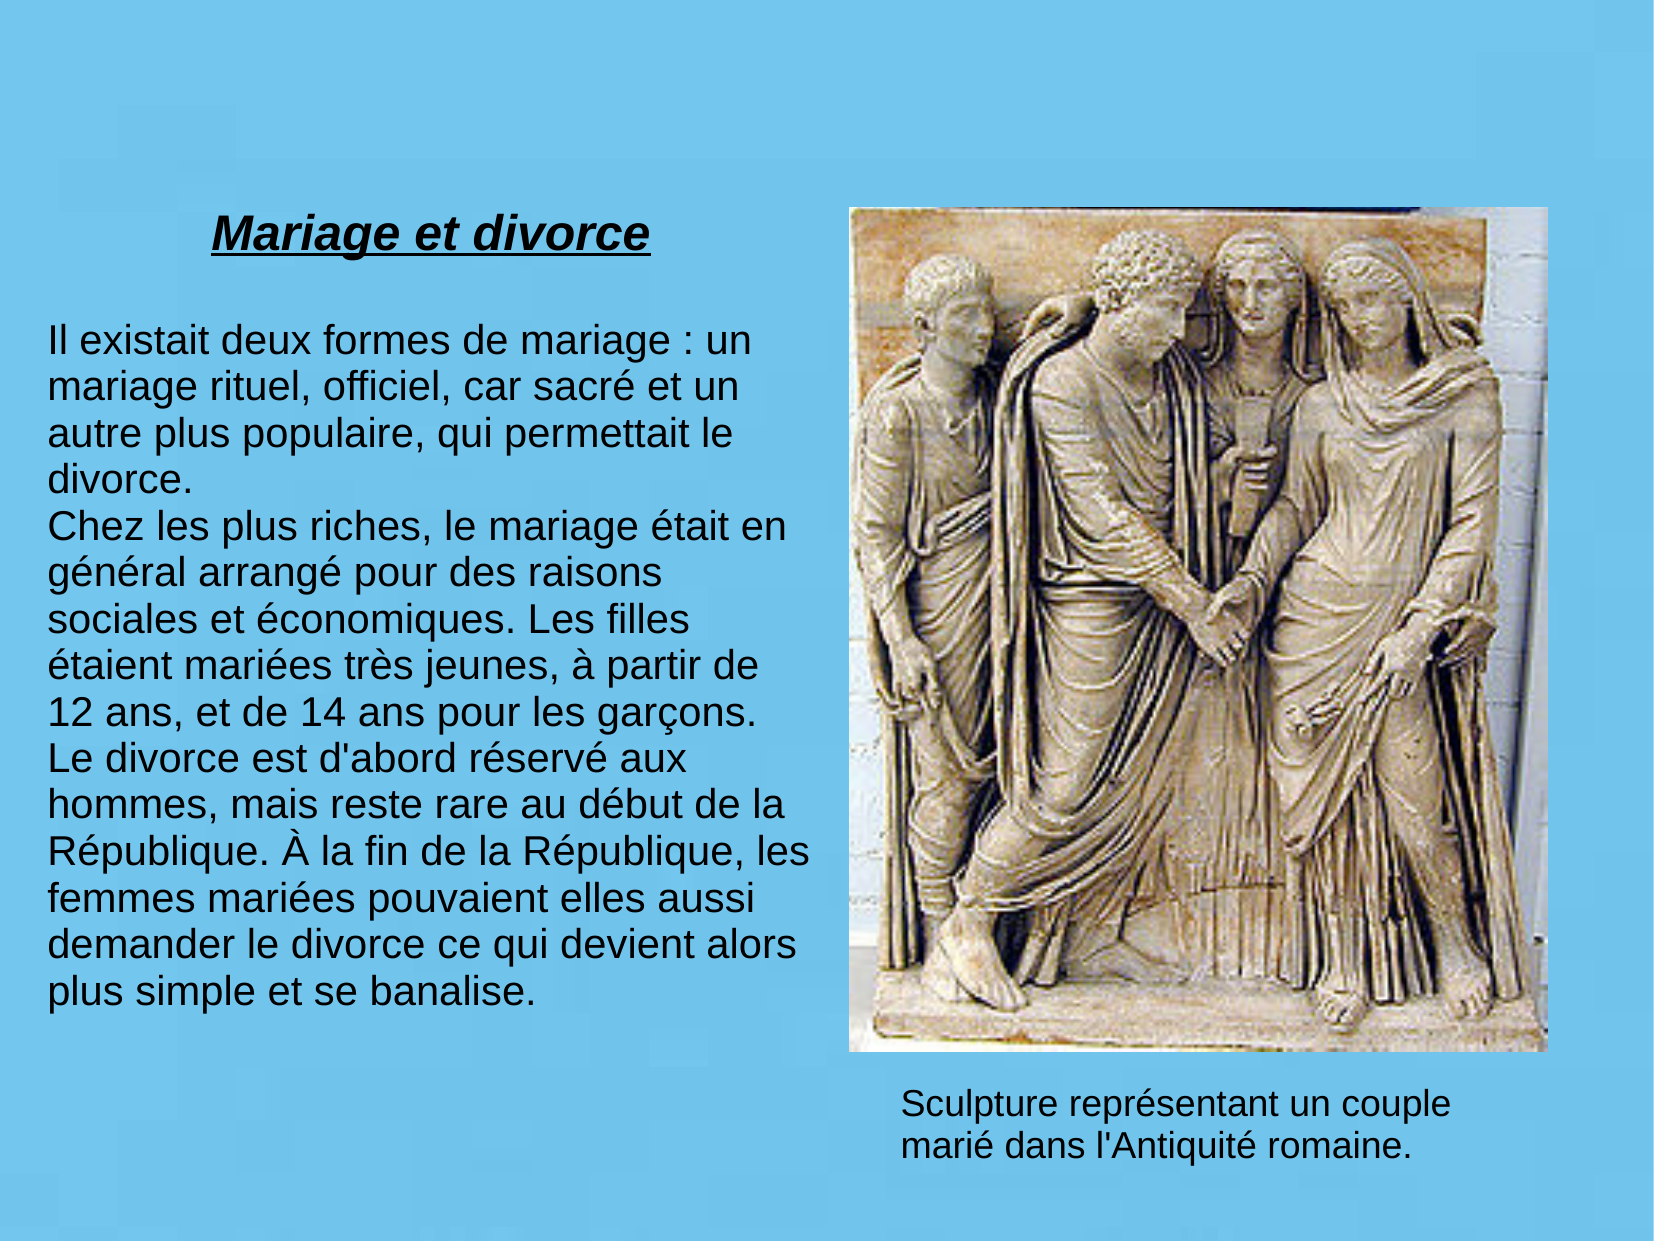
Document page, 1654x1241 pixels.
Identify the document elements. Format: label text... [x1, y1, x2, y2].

subtitle Mariage et divorce Il existait deux formes de mariage : un mariage rituel, officiel, car sacré et un autre plus populaire, qui permettait le divorce. Chez les plus riches, le mariage était en général arrangé pour des raisons sociales et économiques. Les filles étaient mariées très jeunes, à partir de 12 ans, et de 14 ans pour les garçons. Le divorce est d'abord réservé aux hommes, mais reste rare au début de la République. À la fin de la République, les femmes mariées pouvaient elles aussi demander le divorce ce qui devient alors plus simple et se banalise. [47, 49, 815, 1170]
picture [0, 0, 1654, 1241]
text_box Sculpture représentant un couple marié dans l'Antiquité romaine. [885, 1074, 1518, 1174]
